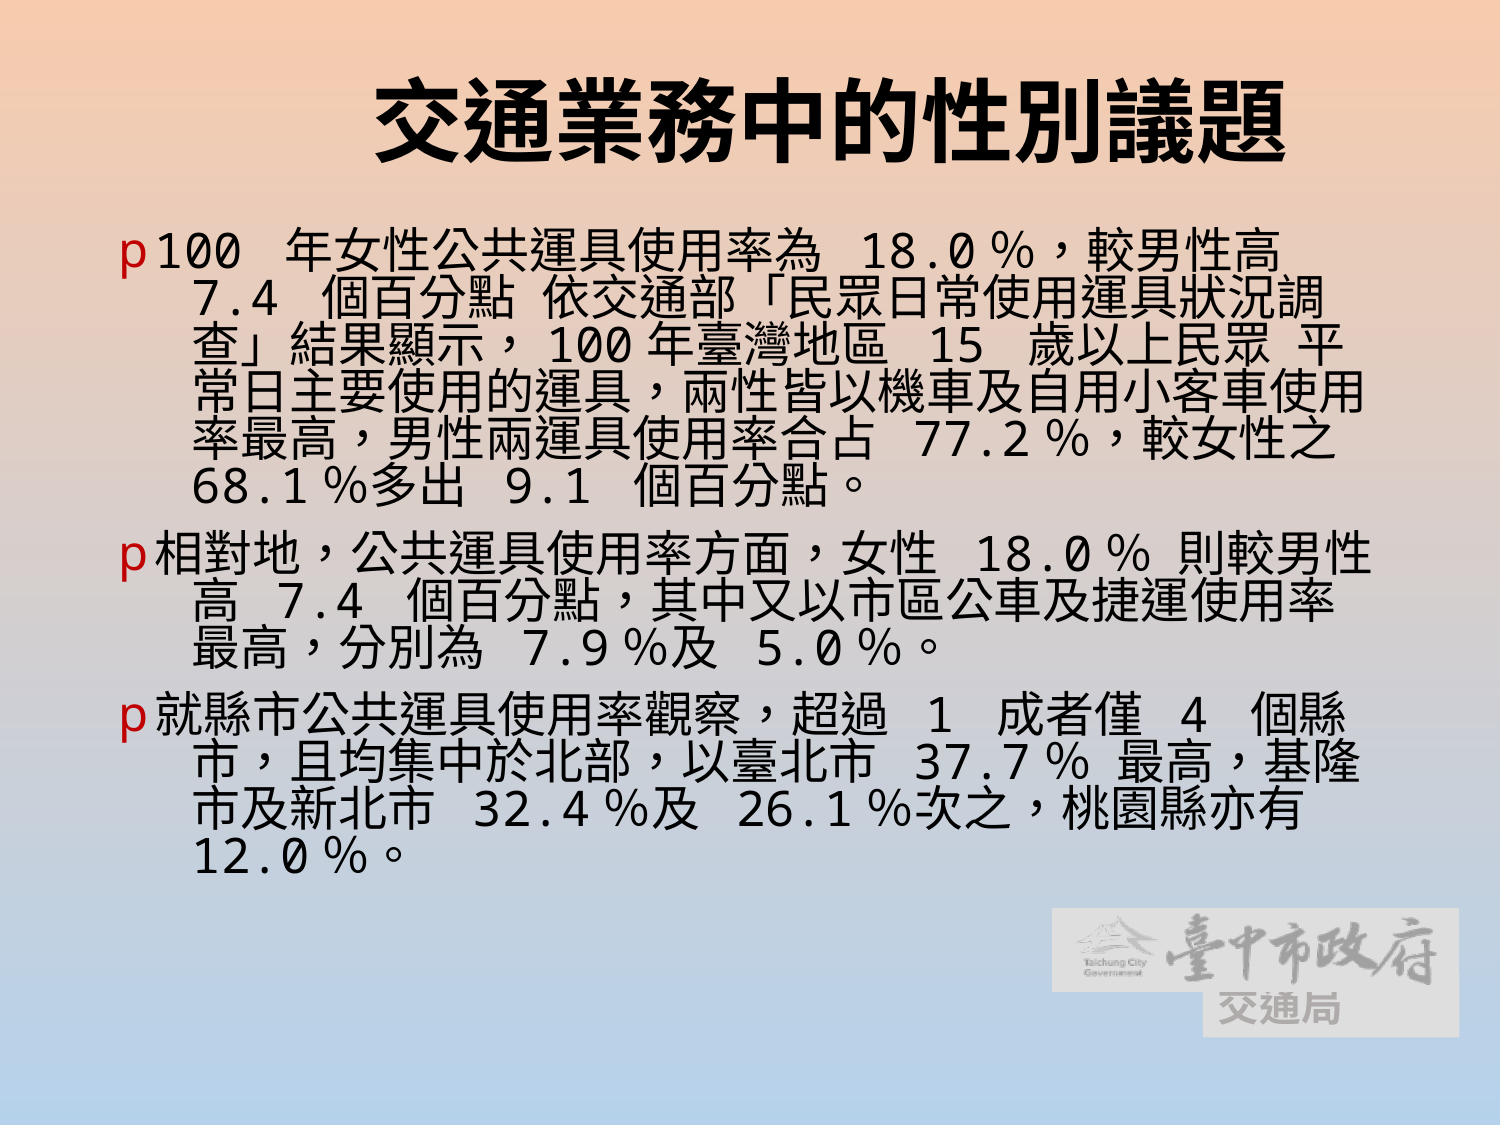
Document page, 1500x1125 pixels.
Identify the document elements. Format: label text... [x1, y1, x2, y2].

list 100 年女性公共運具使用率為 18.0％，較男性高 7.4 個百分點 依交通部「民眾日常使用運具狀況調查」結果顯示，100年臺灣地區 15 歲以上民眾 平常日主要使用的運具，兩性皆以機車及自用小客車使用率最高，男性兩運具使用率合占 77.2％，較女性之 68.1％多出 9.1 個百分點。 相對地，公共運具使用率方面，女性 18.0％ 則較男性高 7.4 個百分點，其中又以市區公車及捷運使用率最高，分別為 7.9％及 5.0％。 就縣市公共運具使用率觀察，超過 1 成者僅 4 個縣市，且均集中於北部，以臺北市 37.7％ 最高，基隆市及新北市 32.4％及 26.1％次之，桃園縣亦有 12.0％。 [103, 223, 1397, 895]
title 交通業務中的性別議題 [103, 16, 1397, 223]
